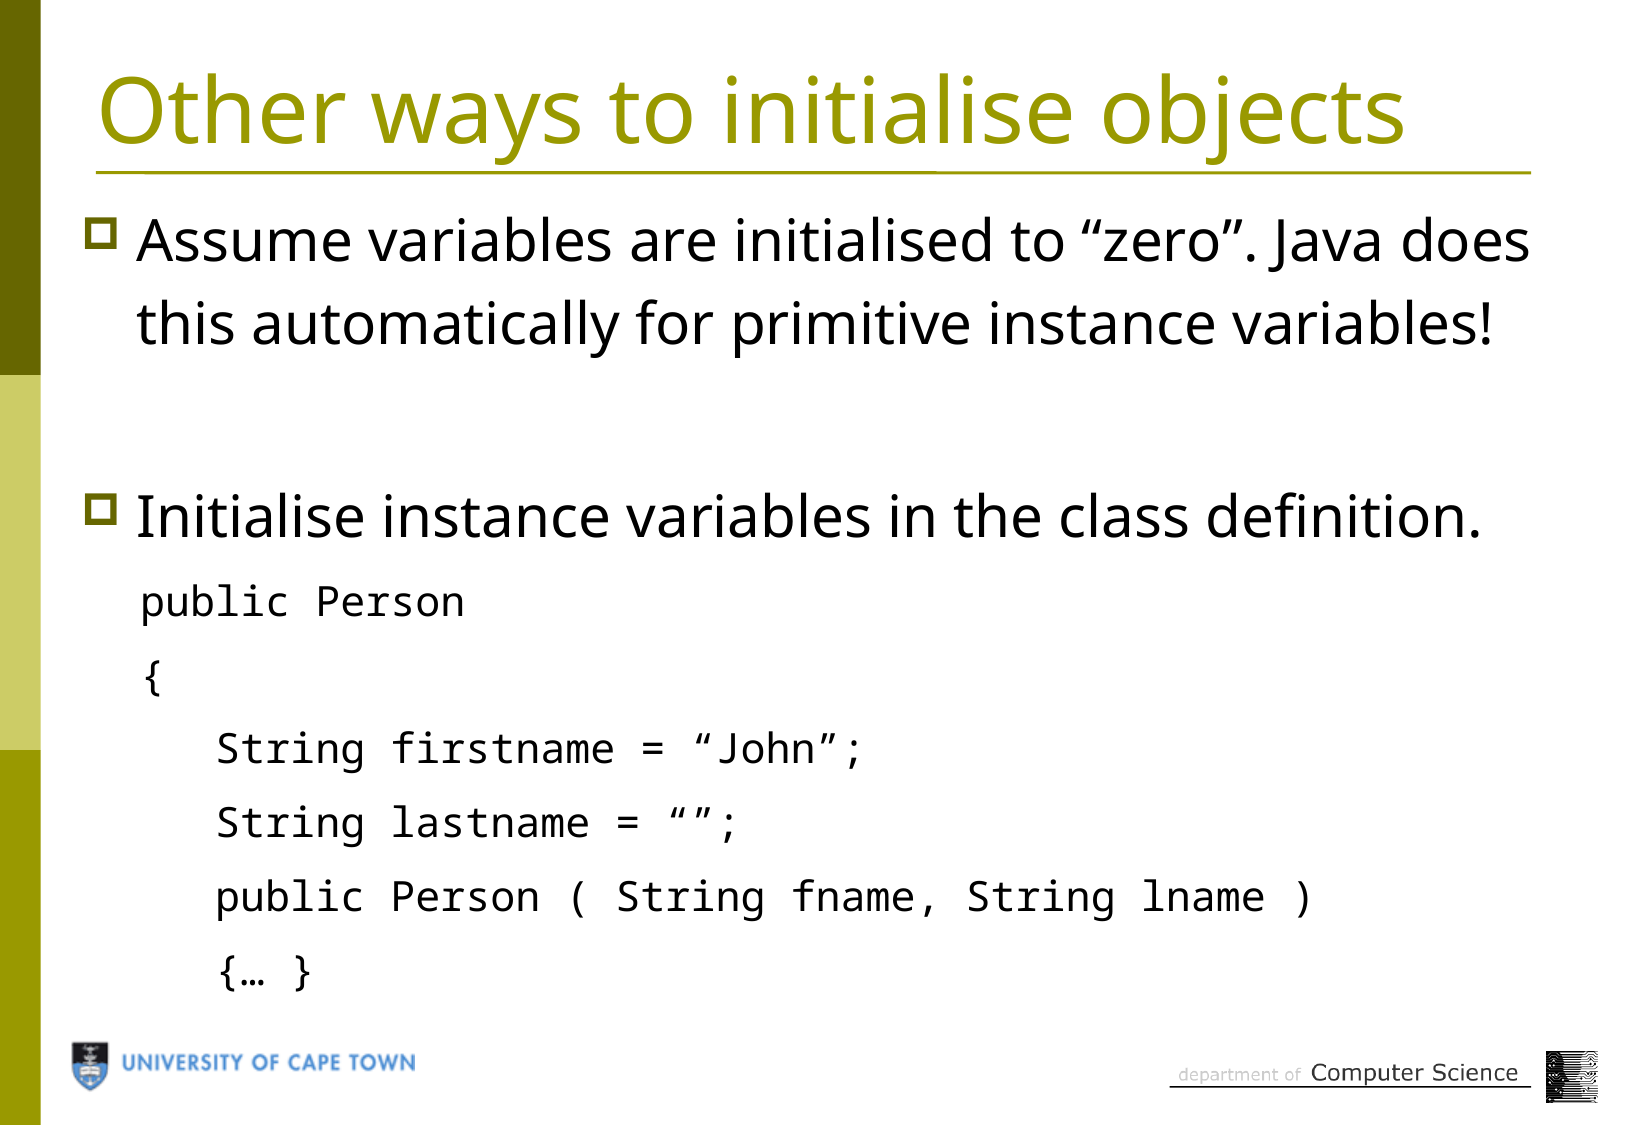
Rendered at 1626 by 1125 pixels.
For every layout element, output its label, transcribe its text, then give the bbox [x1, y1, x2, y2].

picture [61, 1024, 415, 1103]
picture [1546, 1051, 1598, 1103]
picture [1169, 1043, 1532, 1091]
list Assume variables are initialised to “zero”. Java does this automatically for primitive instance variables! Initialise instance variables in the class definition. public Person { String firstname = “John”; String lastname = “”; public Person ( String fname, String lname ) {… } [81, 196, 1543, 991]
title Other ways to initialise objects [81, 14, 1543, 172]
